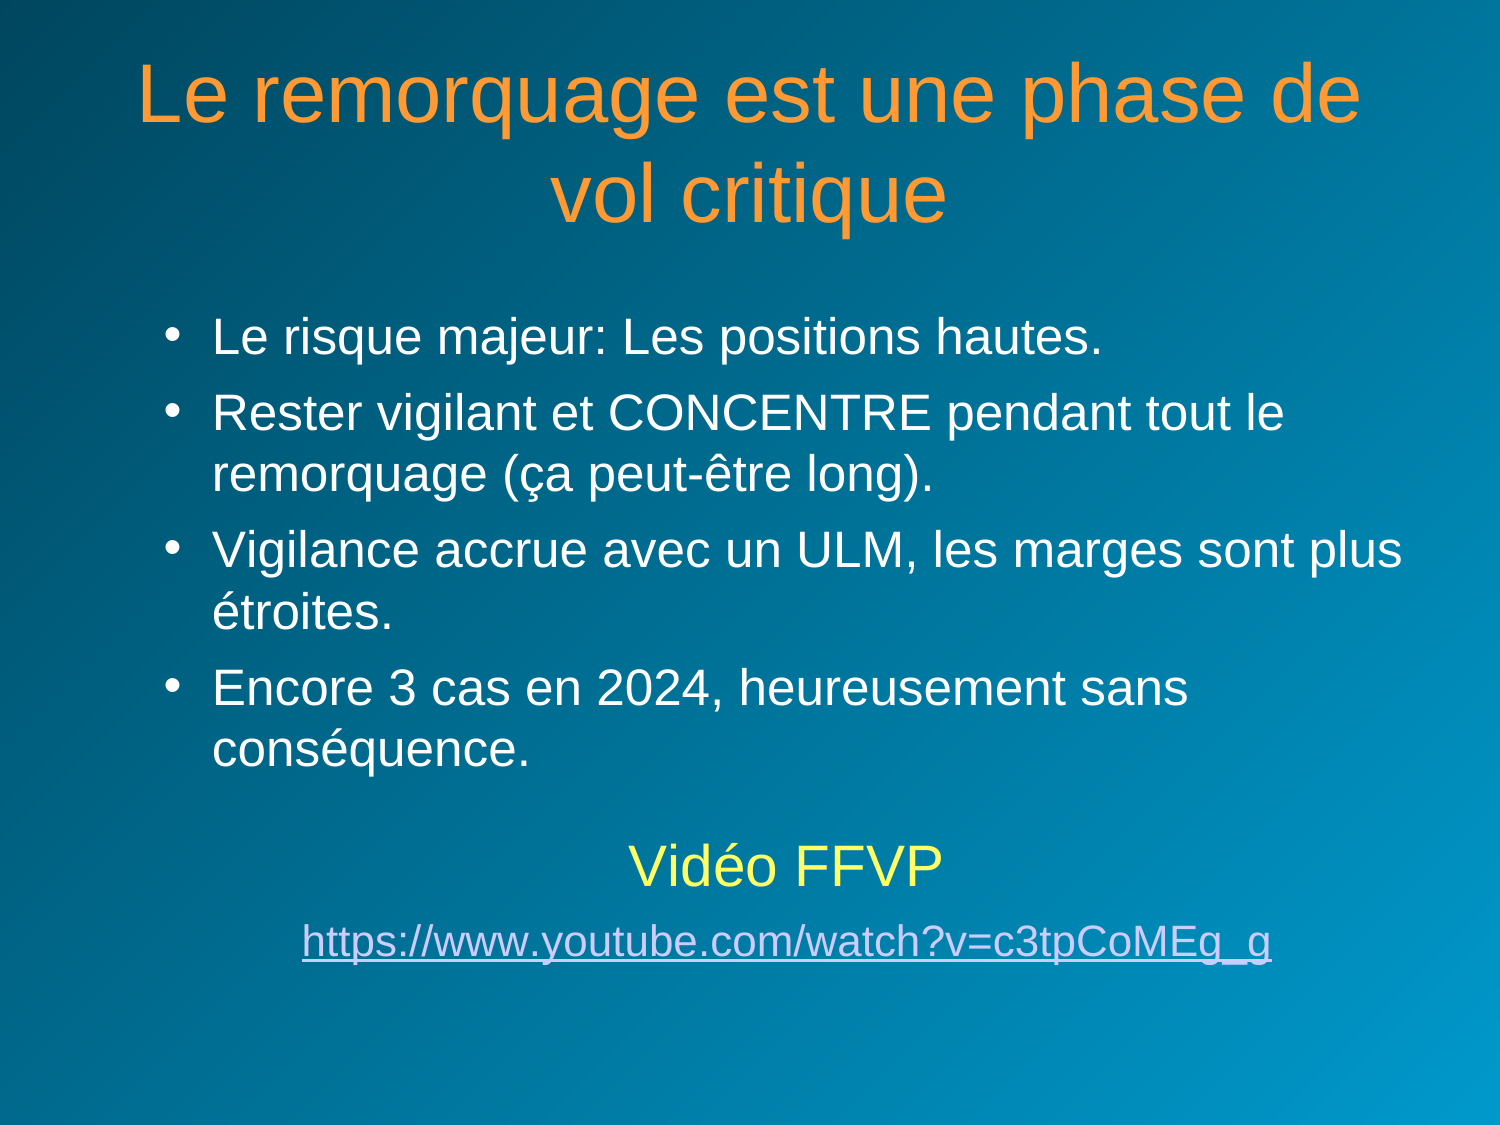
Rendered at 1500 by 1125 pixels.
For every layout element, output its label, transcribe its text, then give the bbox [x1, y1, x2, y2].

title Le remorquage est une phase de vol critique [75, 45, 1426, 233]
list Le risque majeur: Les positions hautes. Rester vigilant et CONCENTRE pendant tout le remorquage (ça peut-être long). Vigilance accrue avec un ULM, les marges sont plus étroites. Encore 3 cas en 2024, heureusement sans conséquence. Vidéo FFVP https://www.youtube.com/watch?v=c3tpCoMEg_g [147, 295, 1426, 979]
